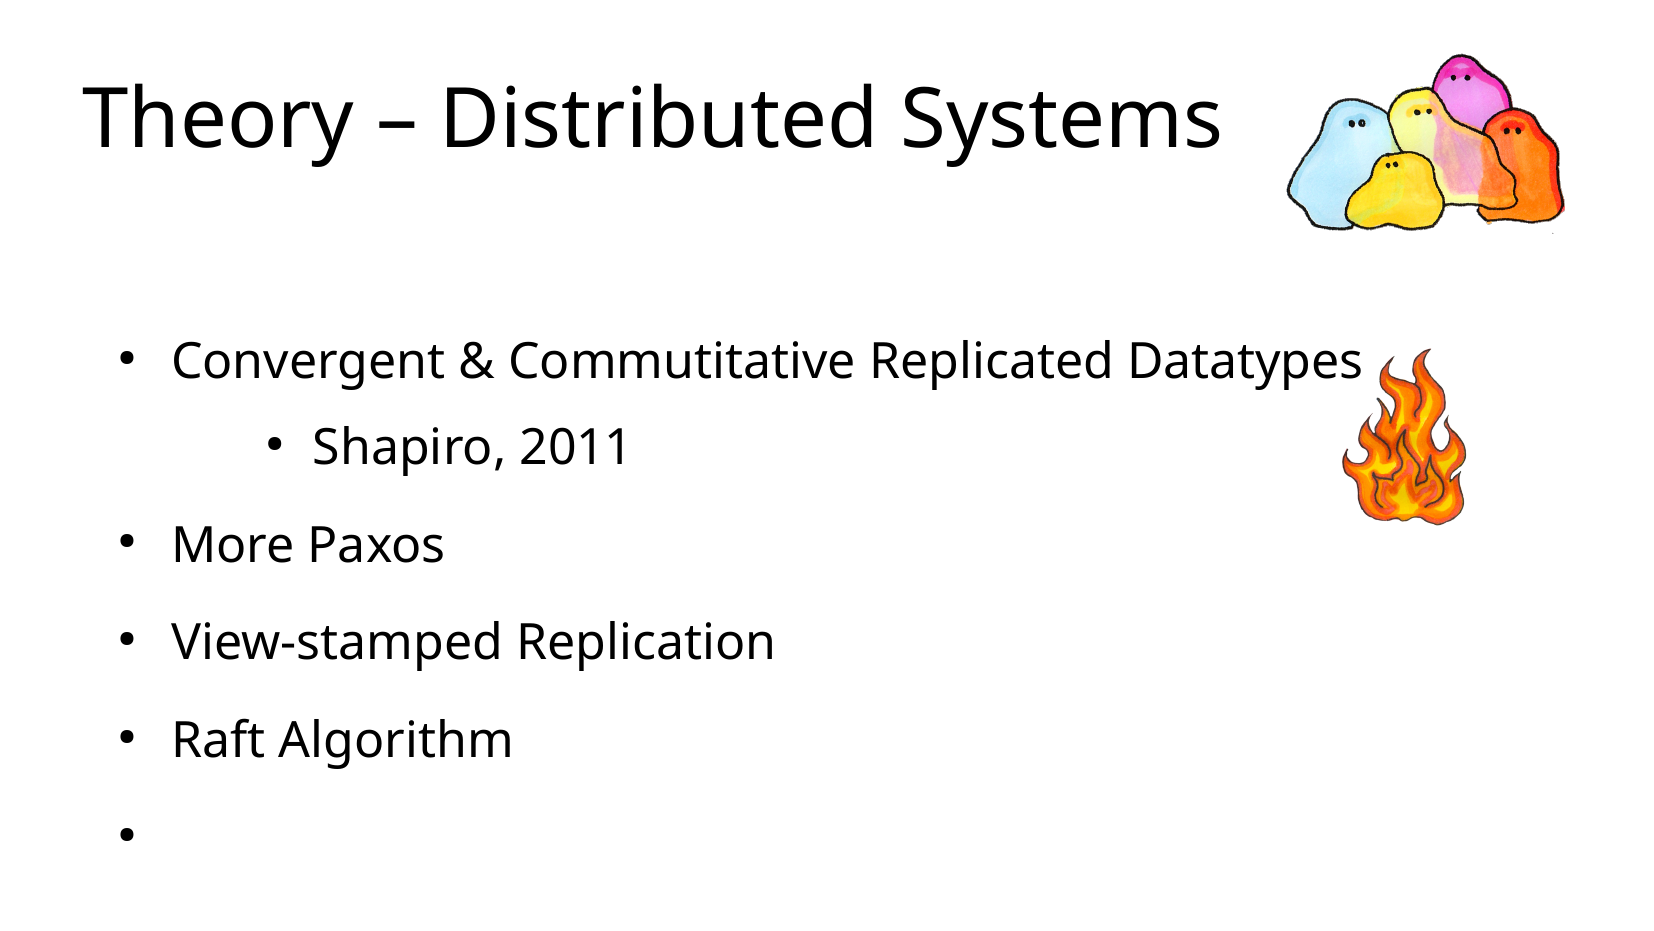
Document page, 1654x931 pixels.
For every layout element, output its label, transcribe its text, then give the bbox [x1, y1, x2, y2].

picture [1269, 31, 1570, 266]
picture [1328, 338, 1481, 532]
list Convergent & Commutitative Replicated Datatypes Shapiro, 2011 More Paxos View-stamped Replication Raft Algorithm [100, 324, 1589, 787]
title Theory – Distributed Systems [82, 37, 1269, 193]
